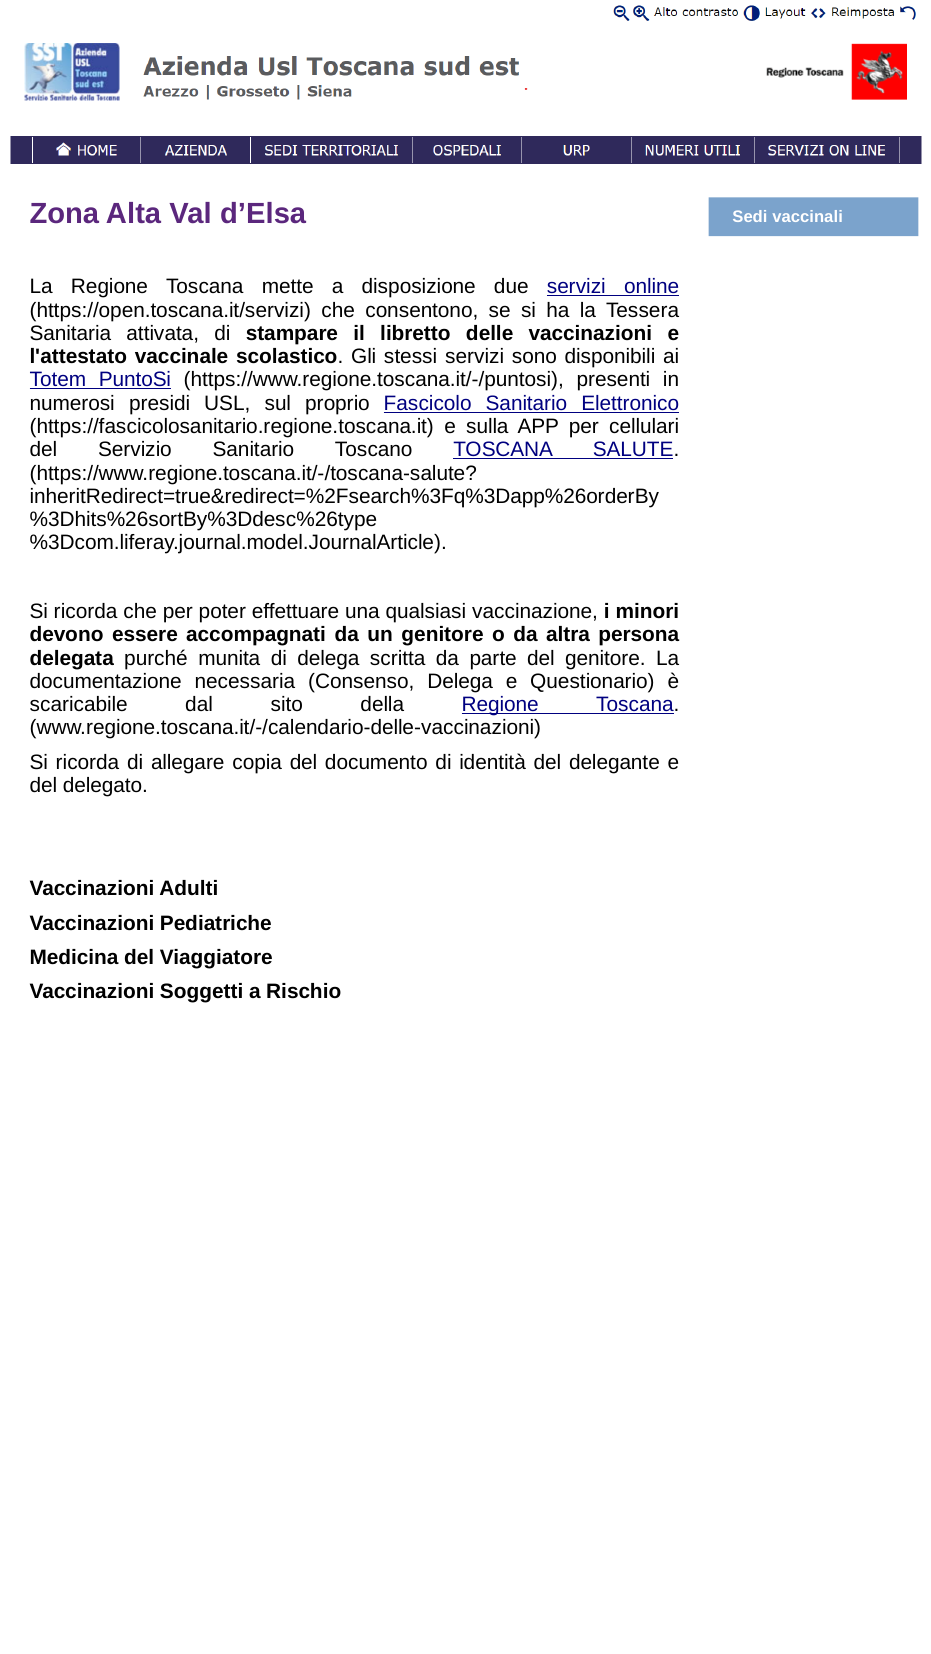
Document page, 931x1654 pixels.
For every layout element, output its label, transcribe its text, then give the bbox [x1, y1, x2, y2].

list Sedi vaccinali [708, 197, 919, 237]
picture [0, 0, 931, 172]
list Zona Alta Val d’Elsa La Regione Toscana mette a disposizione due servizi online (https://open.toscana.it/servizi) che consentono, se si ha la Tessera Sanitaria attivata, di stampare il libretto delle vaccinazioni e l'attestato vaccinale scolastico. Gli stessi servizi sono disponibili ai Totem PuntoSi (https://www.regione.toscana.it/-/puntosi), presenti in numerosi presidi USL, sul proprio Fascicolo Sanitario Elettronico (https://fascicolosanitario.regione.toscana.it) e sulla APP per cellulari del Servizio Sanitario Toscano TOSCANA SALUTE. (https://www.regione.toscana.it/-/toscana-salute?inheritRedirect=true&redirect=%2Fsearch%3Fq%3Dapp%26orderBy%3Dhits%26sortBy%3Ddesc%26type%3Dcom.liferay.journal.model.JournalArticle). Si ricorda che per poter effettuare una qualsiasi vaccinazione, i minori devono essere accompagnati da un genitore o da altra persona delegata purché munita di delega scritta da parte del genitore. La documentazione necessaria (Consenso, Delega e Questionario) è scaricabile dal sito della Regione Toscana. (www.regione.toscana.it/-/calendario-delle-vaccinazioni) Si ricorda di allegare copia del documento di identità del delegante e del delegato. Vaccinazioni Adulti Vaccinazioni Pediatriche Medicina del Viaggiatore Vaccinazioni Soggetti a Rischio [29, 196, 680, 1436]
